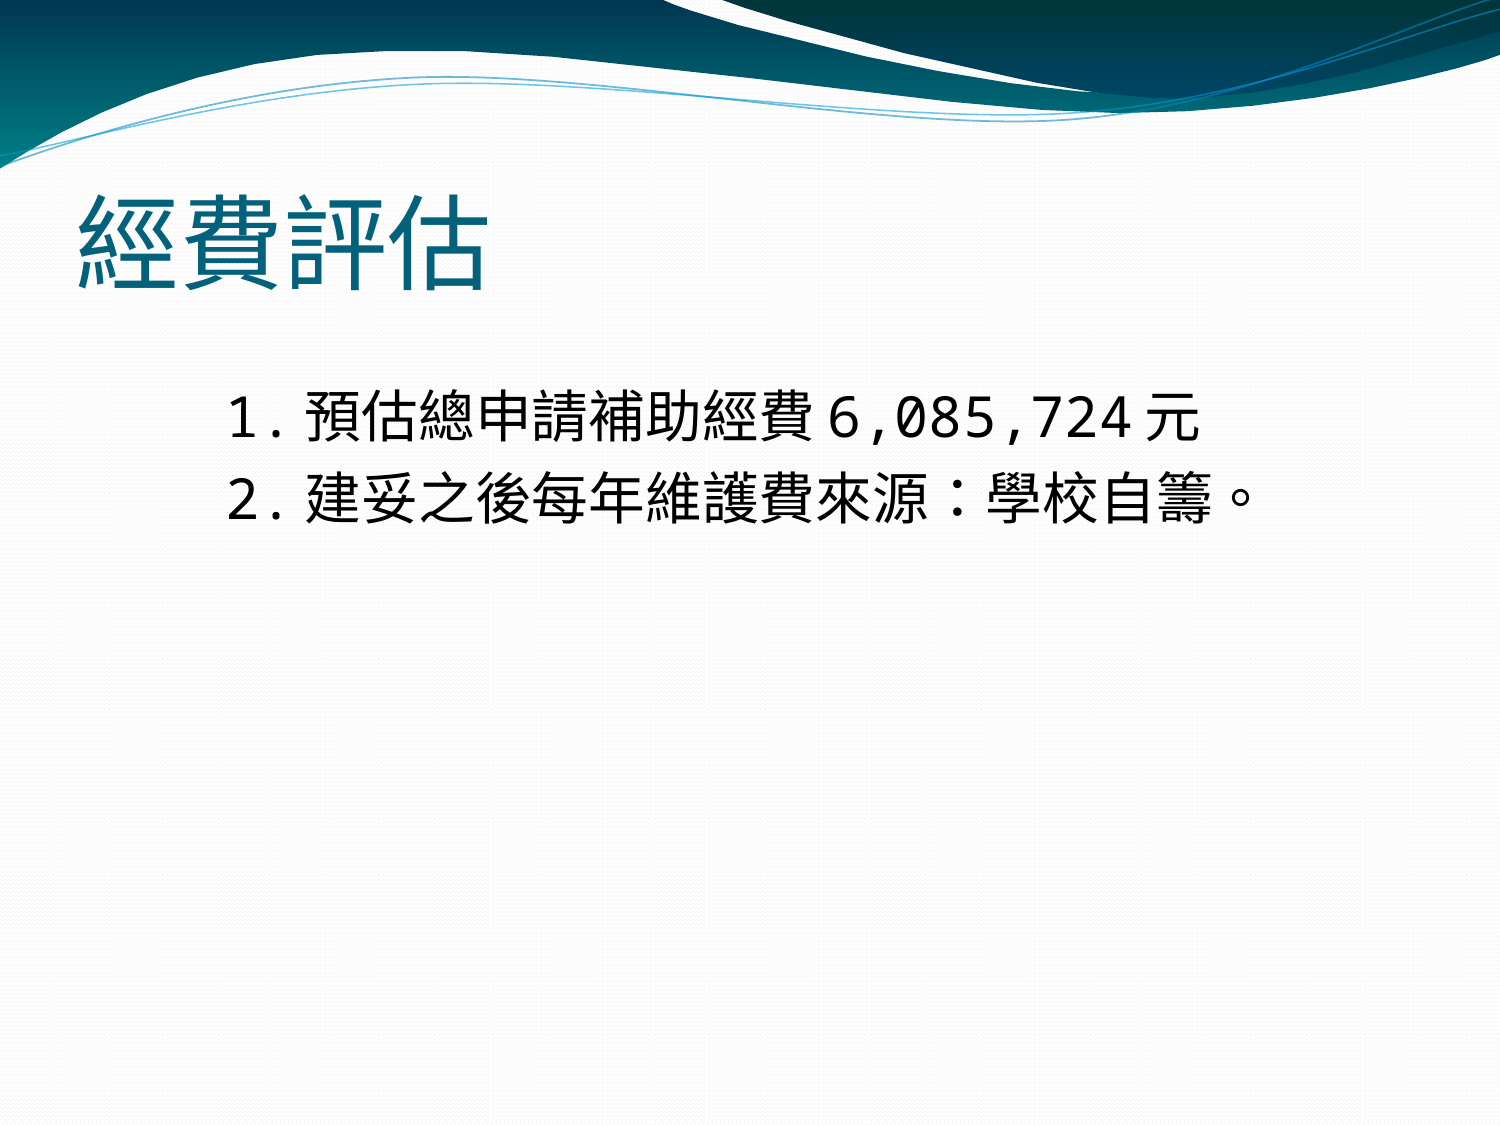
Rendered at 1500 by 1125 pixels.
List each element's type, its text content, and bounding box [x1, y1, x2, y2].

title 經費評估 [75, 115, 1426, 304]
list 1.預估總申請補助經費6,085,724元 2.建妥之後每年維護費來源：學校自籌。 [147, 373, 1341, 634]
